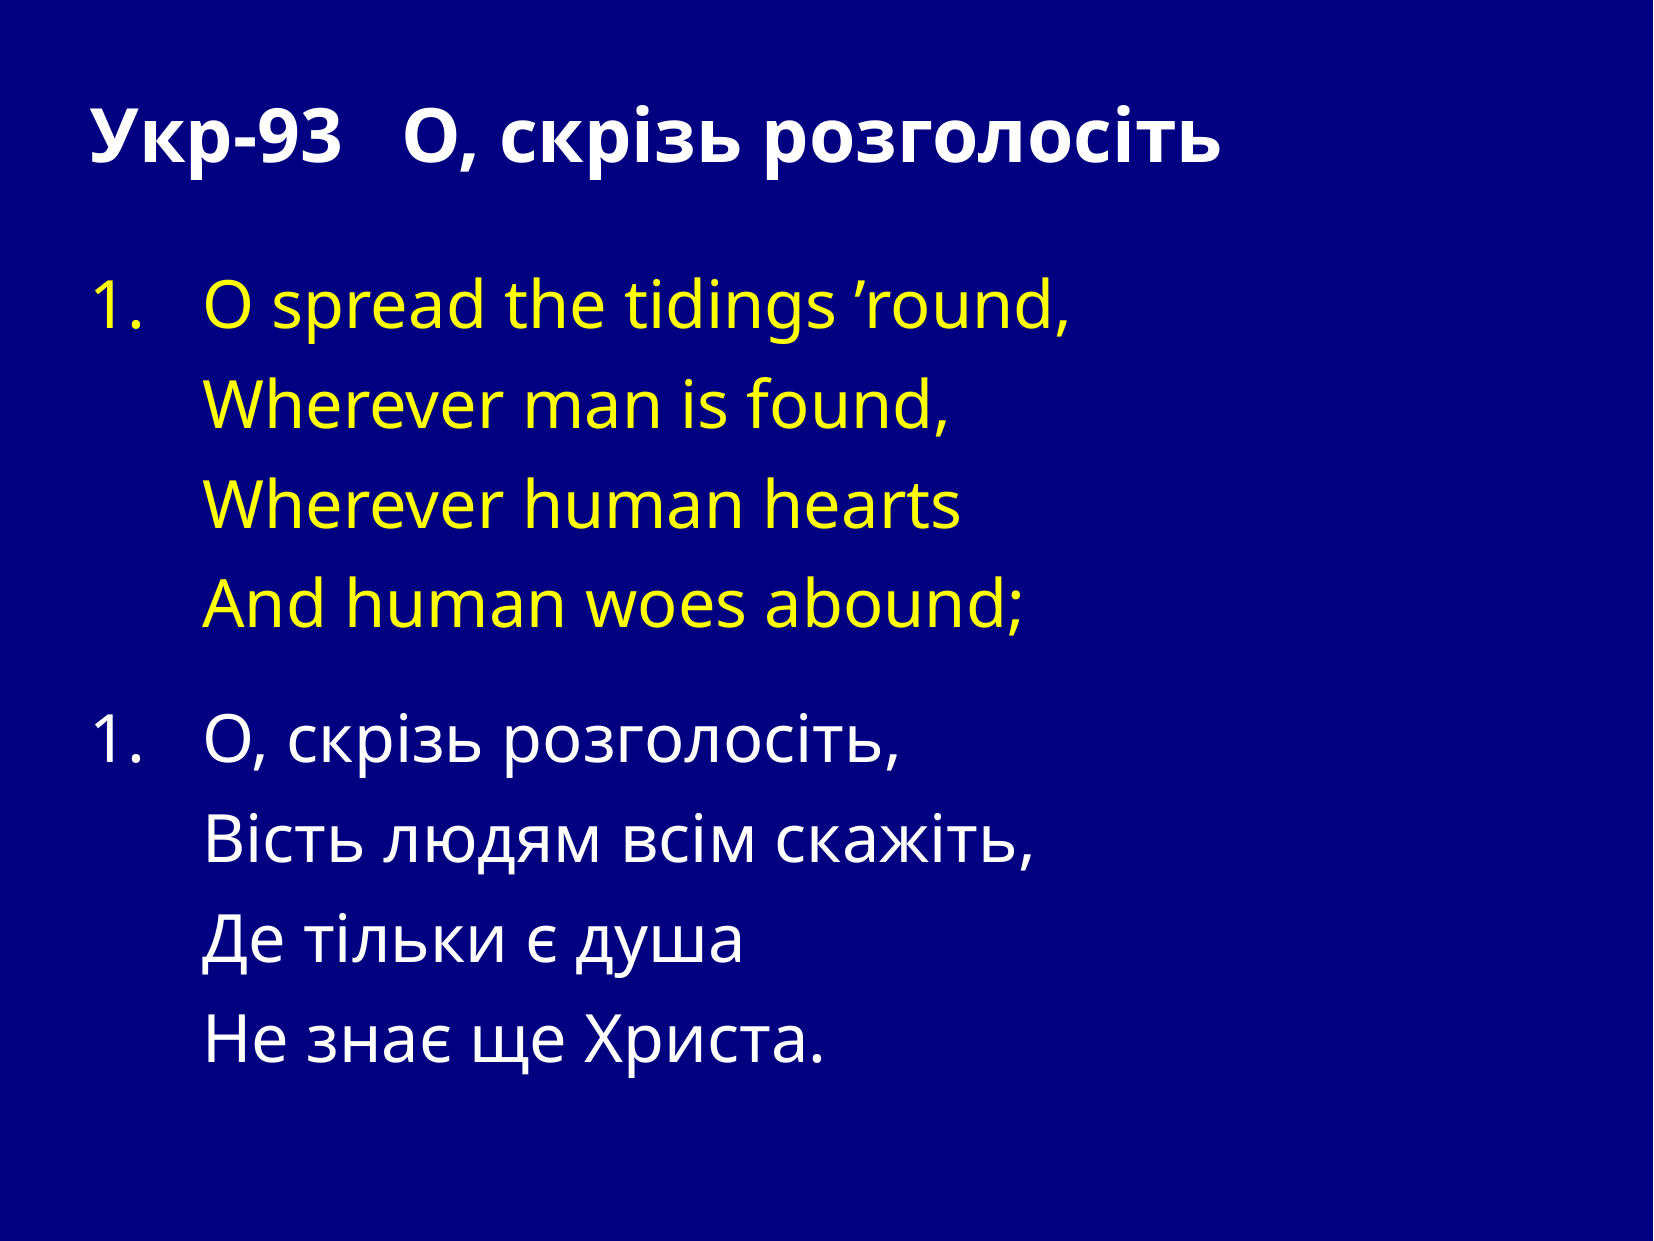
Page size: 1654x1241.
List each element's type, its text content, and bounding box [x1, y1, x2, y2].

text_box Укр-93 О, скрізь розголосіть [75, 75, 1576, 188]
text_box 1. О, скрізь розголосіть, Вість людям всім скажіть, Де тільки є душа Не знає ще Христа. [75, 675, 1576, 1163]
text_box 1. O spread the tidings ’round, Wherever man is found, Wherever human hearts And human woes abound; [75, 188, 1576, 638]
